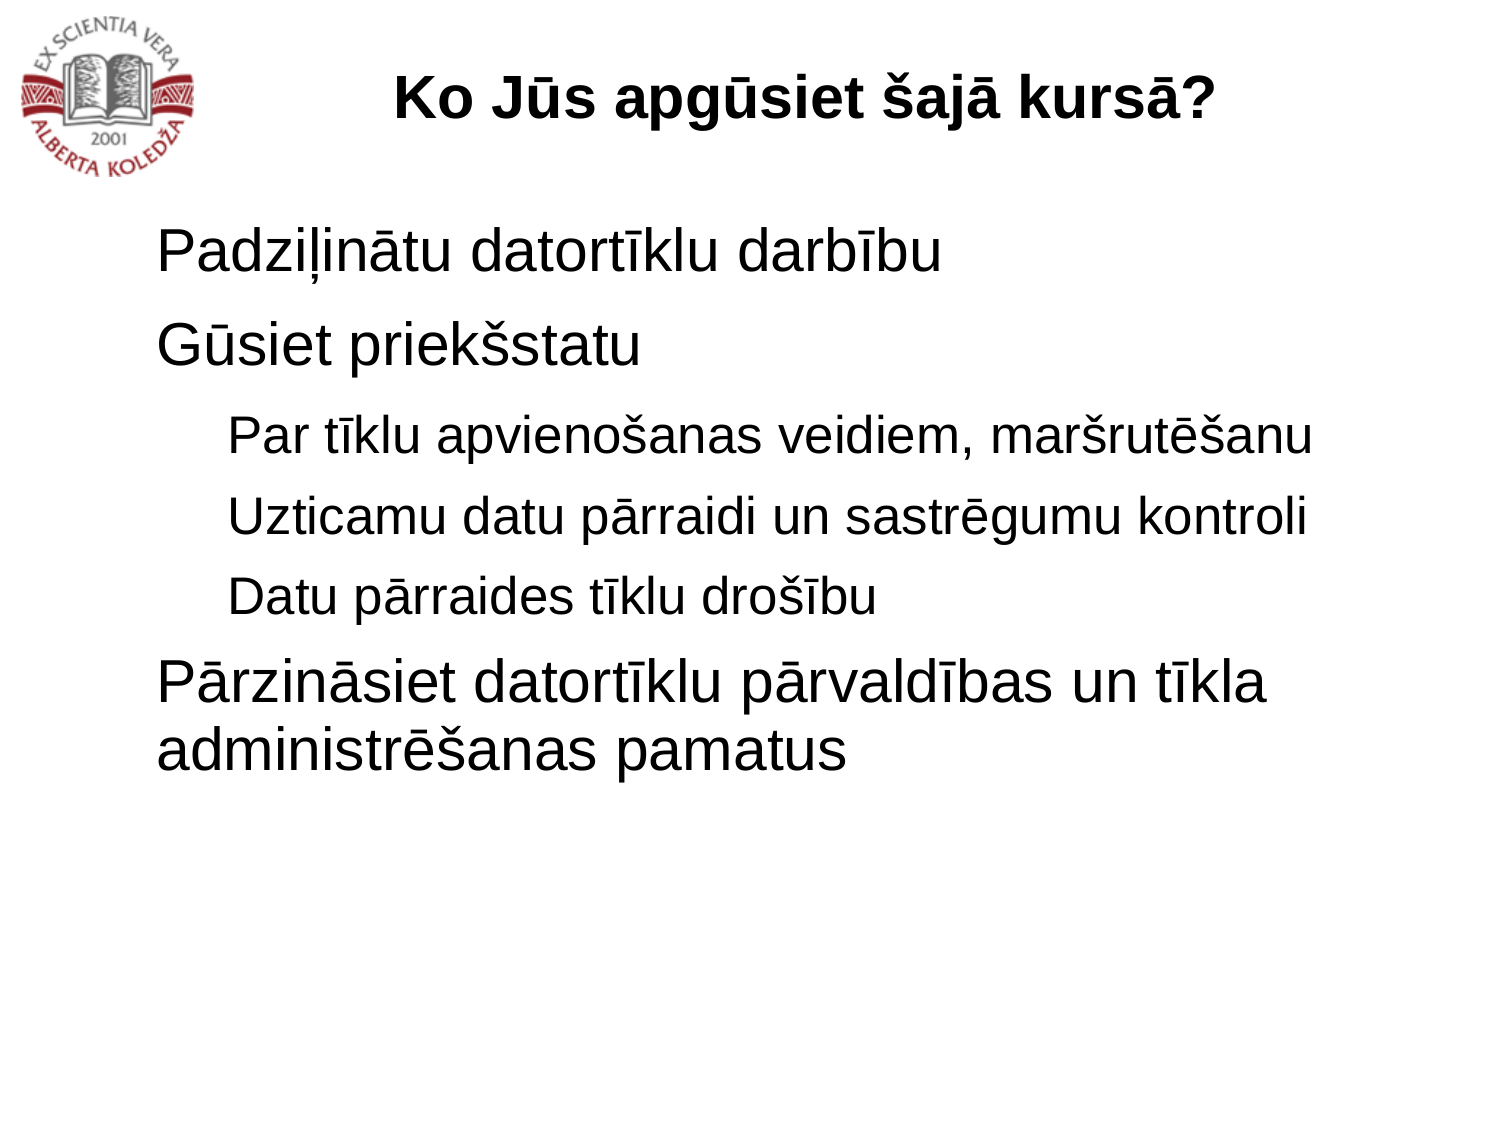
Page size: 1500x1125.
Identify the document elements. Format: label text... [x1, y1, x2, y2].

title Ko Jūs apgūsiet šajā kursā? [187, 44, 1425, 150]
list Padziļinātu datortīklu darbību Gūsiet priekšstatu Par tīklu apvienošanas veidiem, maršrutēšanu Uzticamu datu pārraidi un sastrēgumu kontroli Datu pārraides tīklu drošību Pārzināsiet datortīklu pārvaldības un tīkla administrēšanas pamatus [85, 216, 1436, 959]
picture [21, 16, 194, 177]
